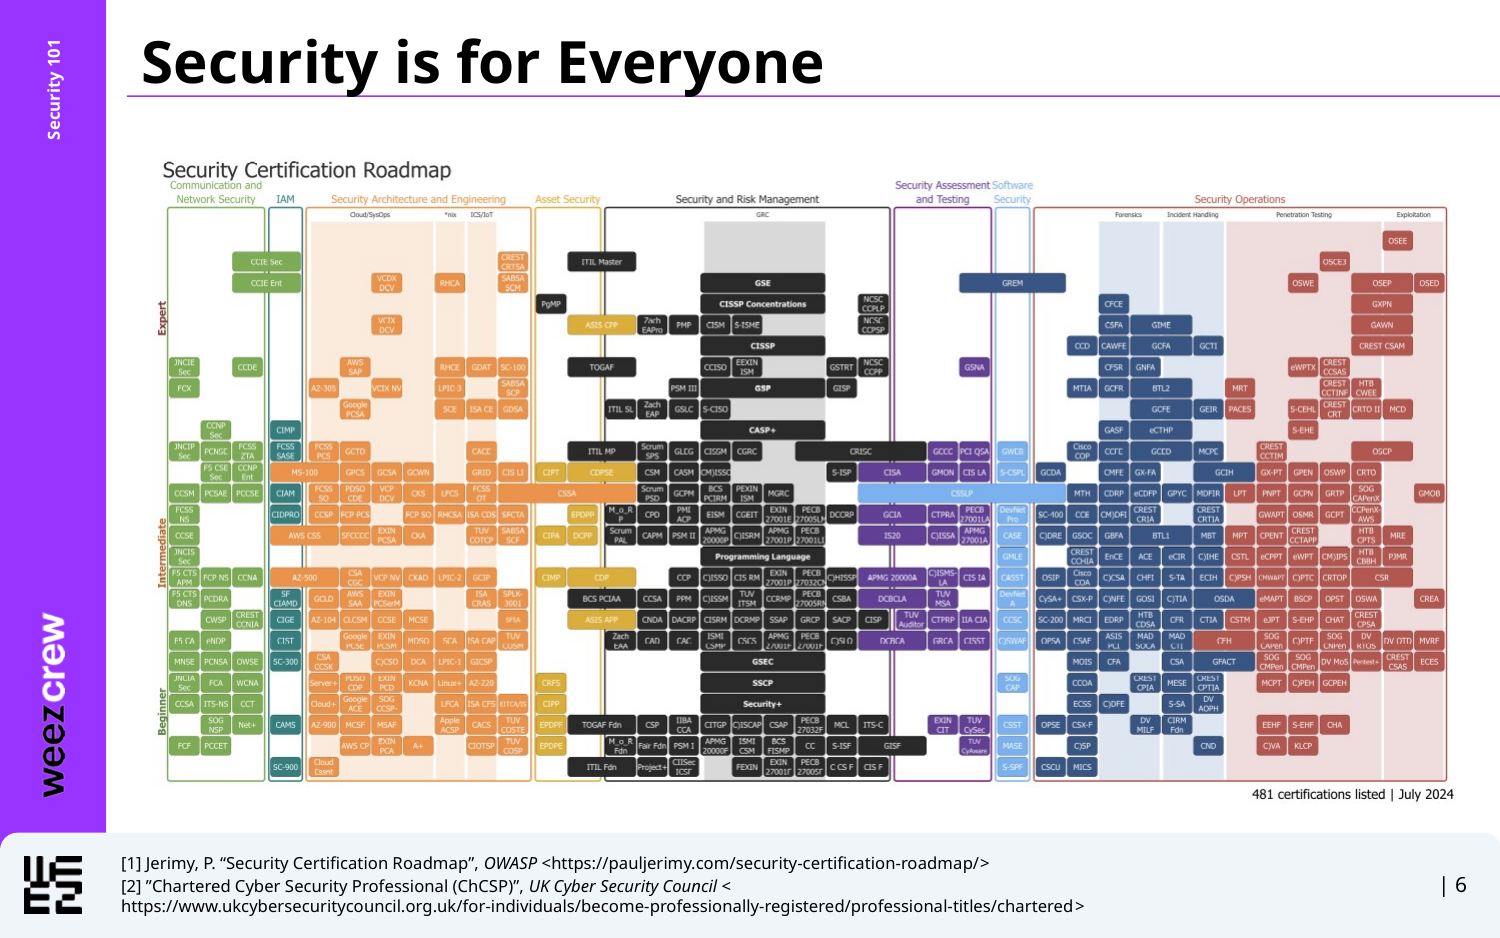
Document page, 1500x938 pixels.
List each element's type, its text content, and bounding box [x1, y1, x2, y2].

picture [43, 612, 65, 798]
picture [24, 856, 82, 914]
title Security is for Everyone [126, 24, 1480, 97]
slide_number | <number> [1394, 850, 1482, 922]
title Security 101 [0, 24, 107, 497]
subtitle [1] Jerimy, P. “Security Certification Roadmap”, OWASP <https://pauljerimy.com/security-certification-roadmap/> [2] ”Chartered Cyber Security Professional (ChCSP)”, UK Cyber Security Council <https://www.ukcybersecuritycouncil.org.uk/for-individuals/become-professionally-registered/professional-titles/chartered> [106, 832, 1394, 938]
picture [152, 131, 1465, 814]
